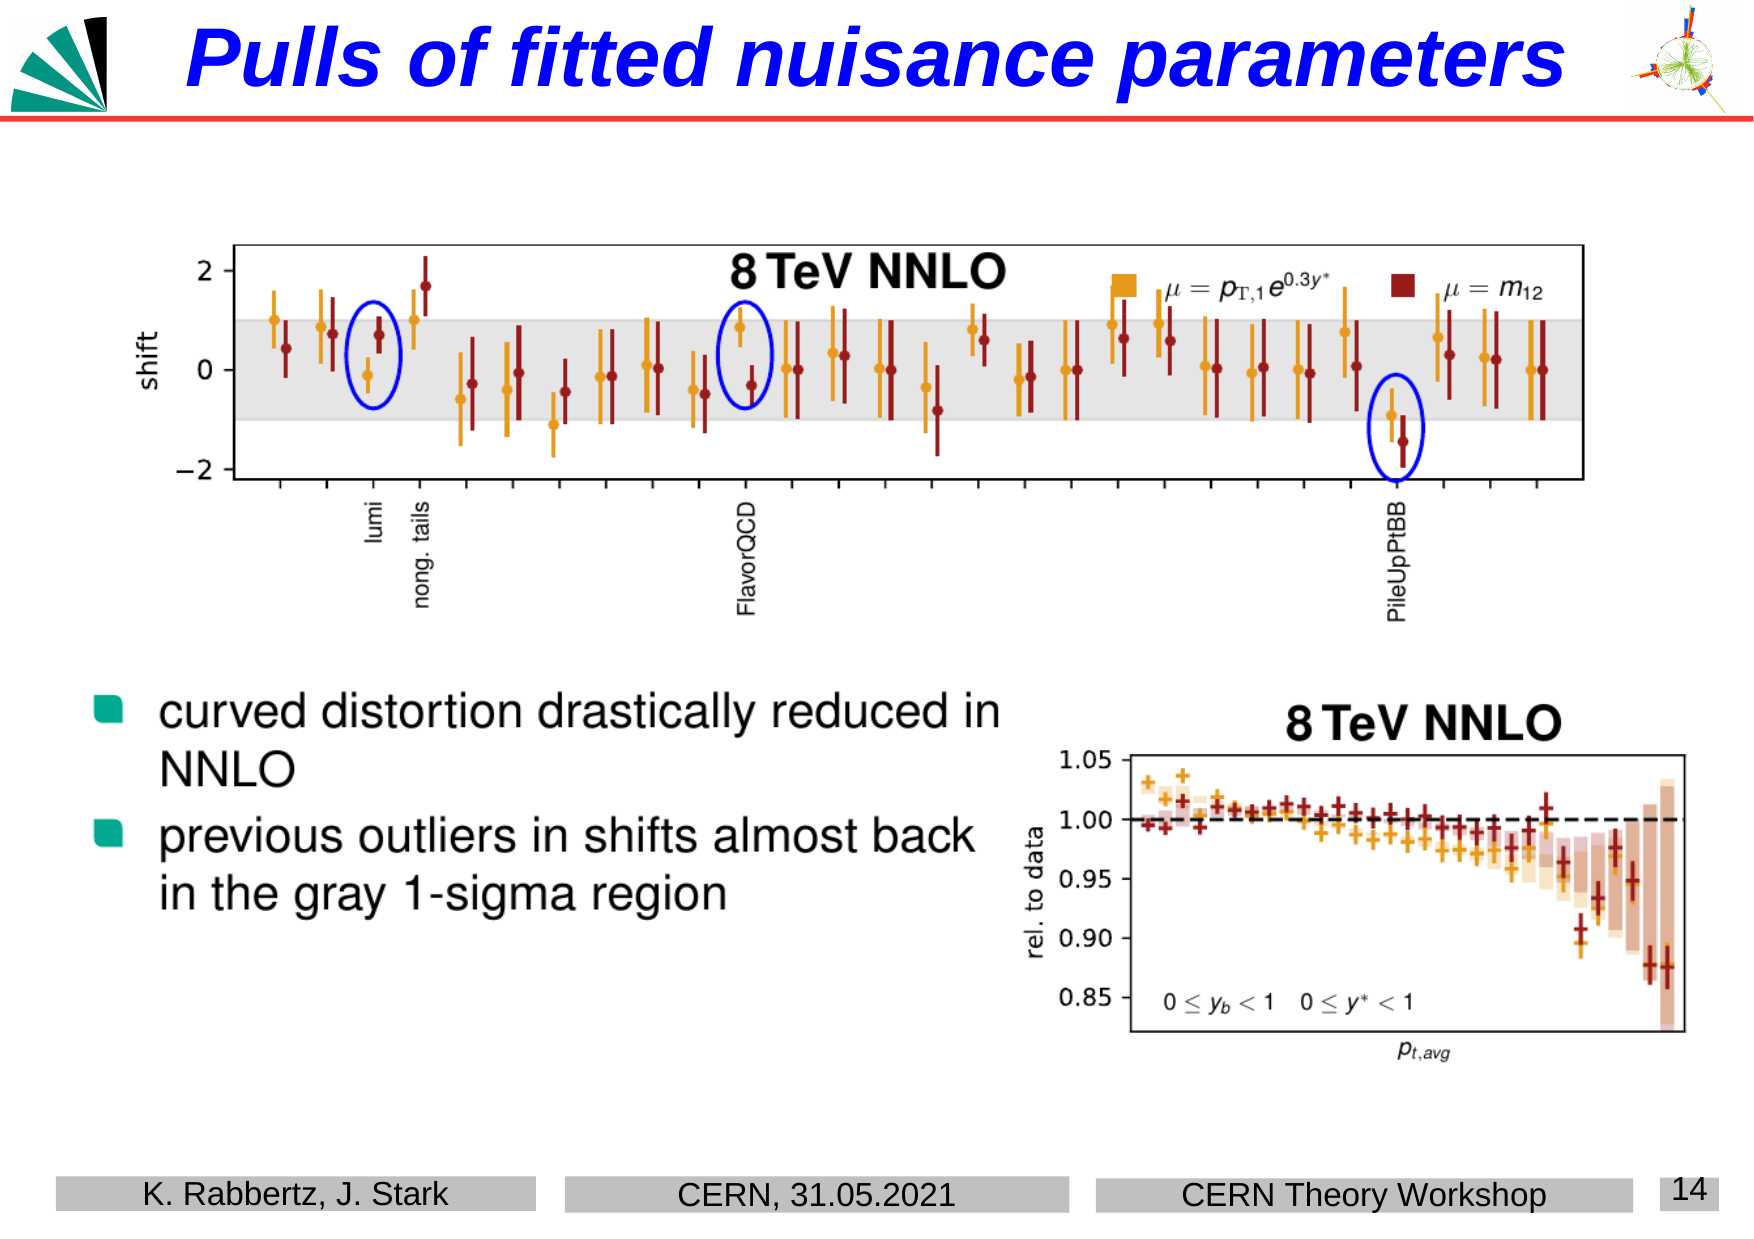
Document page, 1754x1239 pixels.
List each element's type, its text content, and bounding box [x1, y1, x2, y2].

picture [1631, 5, 1739, 113]
picture [71, 156, 1697, 1124]
picture [11, 17, 107, 113]
title Pulls of fitted nuisance parameters [124, 0, 1630, 116]
